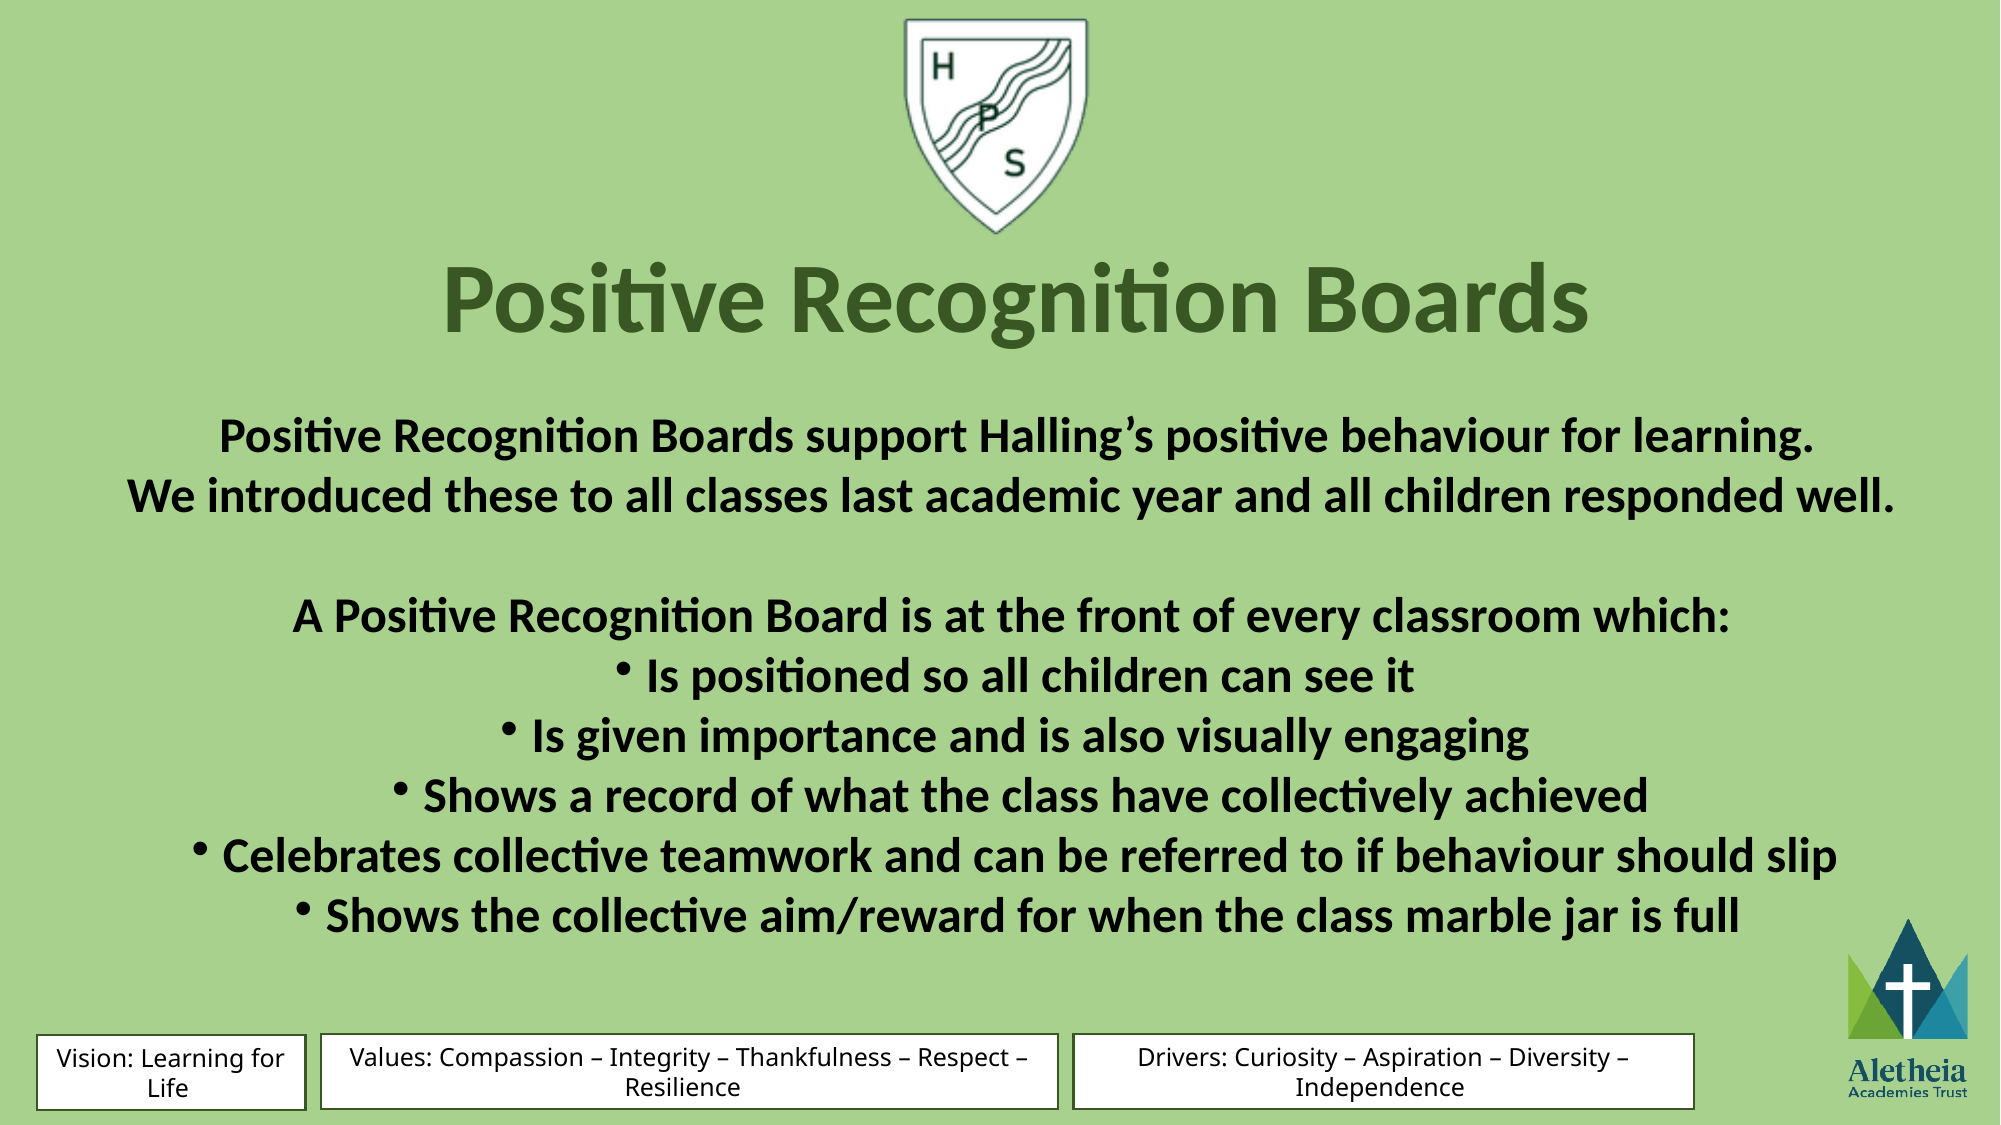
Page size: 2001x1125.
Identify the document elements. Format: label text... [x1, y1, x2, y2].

picture [902, 17, 1098, 225]
text_box Positive Recognition Boards [196, 225, 1838, 361]
text_box Drivers: Curiosity – Aspiration – Diversity – Independence [1074, 1034, 1694, 1109]
text_box Vision: Learning for Life [36, 1035, 306, 1081]
text_box Values: Compassion – Integrity – Thankfulness – Respect – Resilience [321, 1034, 1058, 1109]
text_box Positive Recognition Boards support Halling’s positive behaviour for learning. We introduced these to all classes last academic year and all children responded well. A Positive Recognition Board is at the front of every classroom which: Is positioned so all children can see it Is given importance and is also visually engaging Shows a record of what the class have collectively achieved Celebrates collective teamwork and can be referred to if behaviour should slip Shows the collective aim/reward for when the class marble jar is full [85, 394, 1951, 956]
picture [1800, 902, 2000, 1118]
